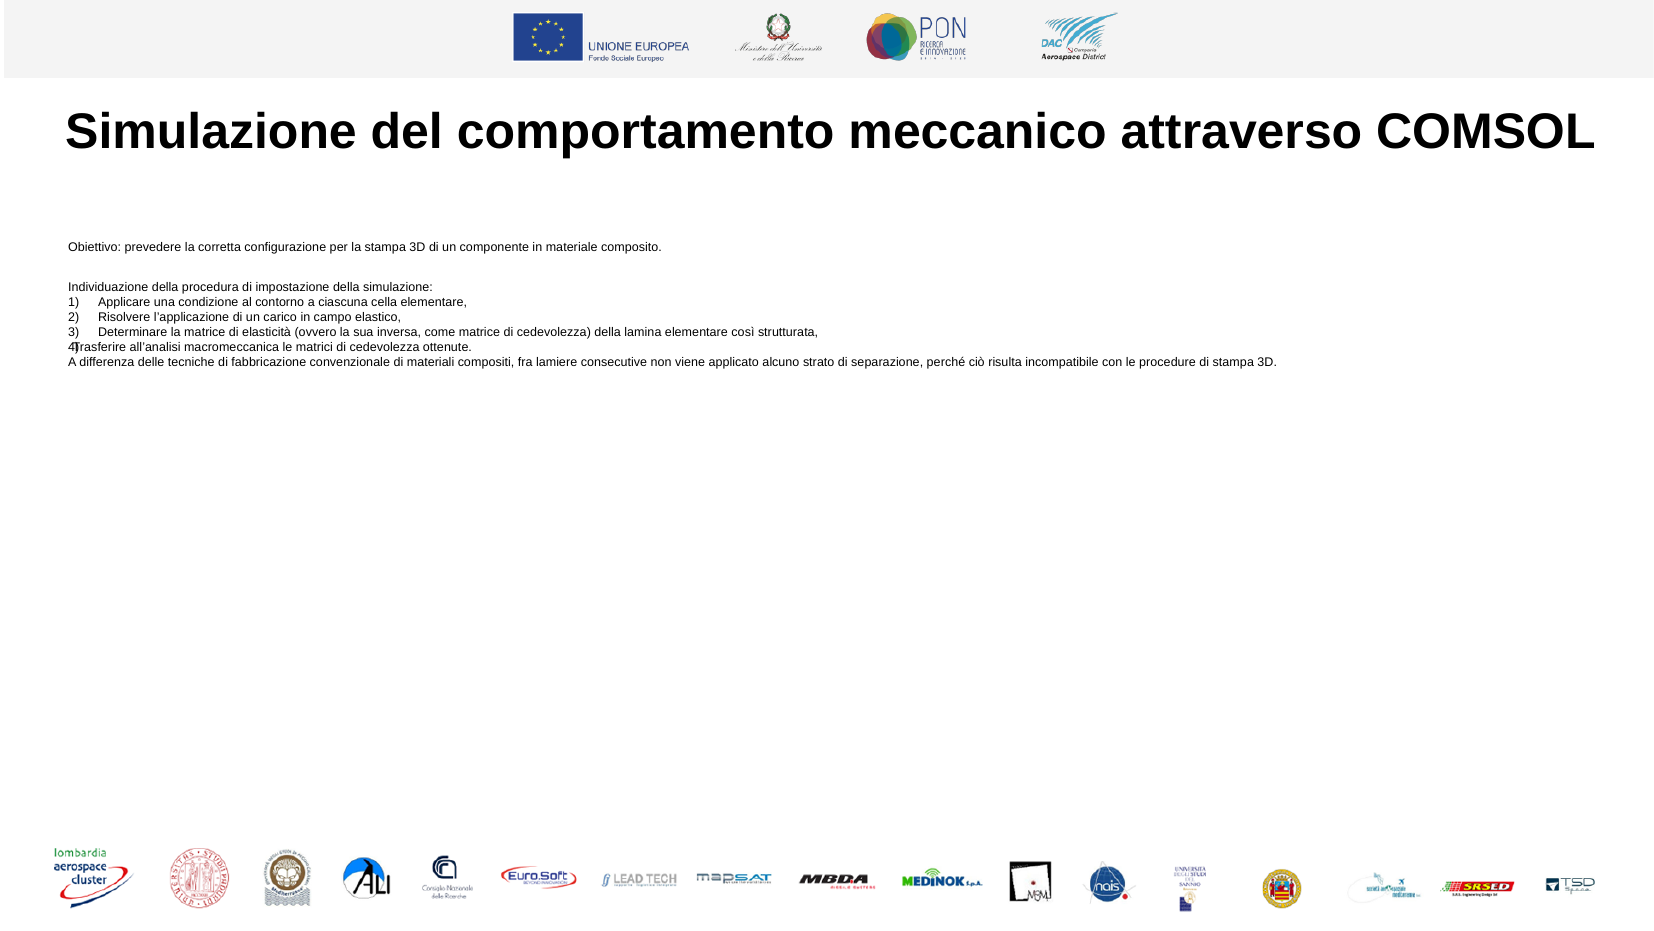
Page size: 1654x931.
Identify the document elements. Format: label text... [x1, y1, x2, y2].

text_box Obiettivo: prevedere la corretta configurazione per la stampa 3D di un componente in materiale composito. Individuazione della procedura di impostazione della simulazione: 1) Applicare una condizione al contorno a ciascuna cella elementare, 2) Risolvere l’applicazione di un carico in campo elastico, 3) Determinare la matrice di elasticità (ovvero la sua inversa, come matrice di cedevolezza) della lamina elementare così strutturata, Trasferire all’analisi macromeccanica le matrici di cedevolezza ottenute. A differenza delle tecniche di fabbricazione convenzionale di materiali compositi, fra lamiere consecutive non viene applicato alcuno strato di separazione, perché ciò risulta incompatibile con le procedure di stampa 3D. [53, 231, 1593, 379]
picture [4, 0, 1654, 78]
picture [54, 848, 1595, 931]
text_box Simulazione del comportamento meccanico attraverso COMSOL [44, 90, 1618, 279]
